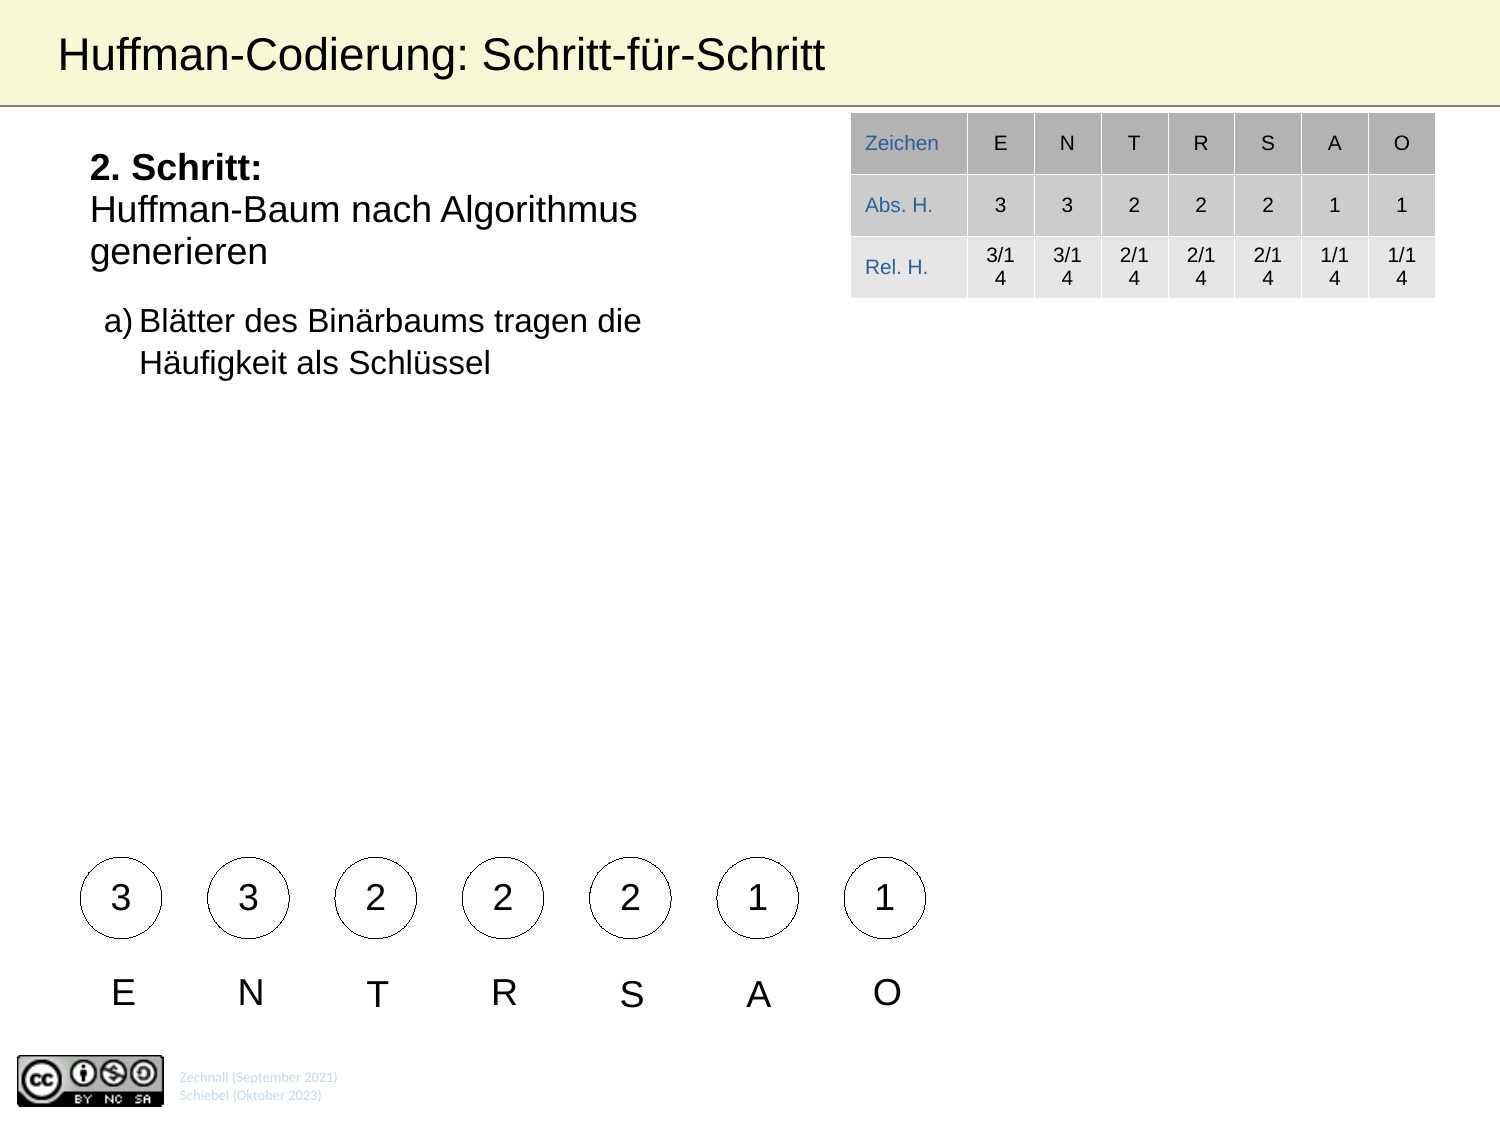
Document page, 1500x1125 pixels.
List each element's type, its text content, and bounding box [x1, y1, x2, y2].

table_header R [1169, 113, 1234, 174]
text_box 2 [462, 857, 544, 939]
text_box R [476, 964, 533, 1022]
table_cell 2 [1102, 175, 1168, 236]
text_box 3 [80, 857, 162, 939]
table_header A [1302, 113, 1368, 174]
table_cell 1/14 [1302, 237, 1368, 298]
table_cell 2/14 [1169, 237, 1234, 298]
table_cell 1 [1302, 175, 1368, 236]
table_cell Abs. H. [851, 175, 967, 236]
text_box S [604, 966, 660, 1024]
text_box 1 [716, 857, 799, 939]
table_cell 2/14 [1235, 237, 1301, 298]
table_cell 3 [968, 175, 1034, 236]
text_box E [96, 964, 151, 1022]
table_header T [1102, 113, 1168, 174]
text_box 2 [589, 857, 672, 939]
table_header N [1035, 113, 1101, 174]
text_box N [222, 964, 280, 1022]
table_cell 2 [1169, 175, 1234, 236]
table_cell 2/14 [1102, 237, 1168, 298]
text_box A [731, 966, 787, 1024]
table_header Zeichen [851, 113, 967, 174]
title Huffman-Codierung: Schritt-für-Schritt [57, 6, 1015, 104]
table_cell 3/14 [968, 237, 1034, 298]
text_box Blätter des Binärbaums tragen die Häufigkeit als Schlüssel [53, 289, 804, 627]
table_header S [1235, 113, 1301, 174]
text_box 3 [207, 857, 290, 939]
text_box 2 [334, 857, 417, 939]
table_cell 1/14 [1369, 237, 1435, 298]
table_cell 1 [1369, 175, 1435, 236]
text_box 1 [844, 857, 926, 939]
table_header E [968, 113, 1034, 174]
table_header O [1369, 113, 1435, 174]
table_cell Rel. H. [851, 237, 967, 298]
text_box T [351, 966, 405, 1024]
table_cell 2 [1235, 175, 1301, 236]
table_cell 3 [1035, 175, 1101, 236]
text_box 2. Schritt: Huffman-Baum nach Algorithmus generieren [75, 139, 815, 292]
text_box O [858, 964, 918, 1022]
picture [17, 1055, 164, 1107]
table_cell 3/14 [1035, 237, 1101, 298]
